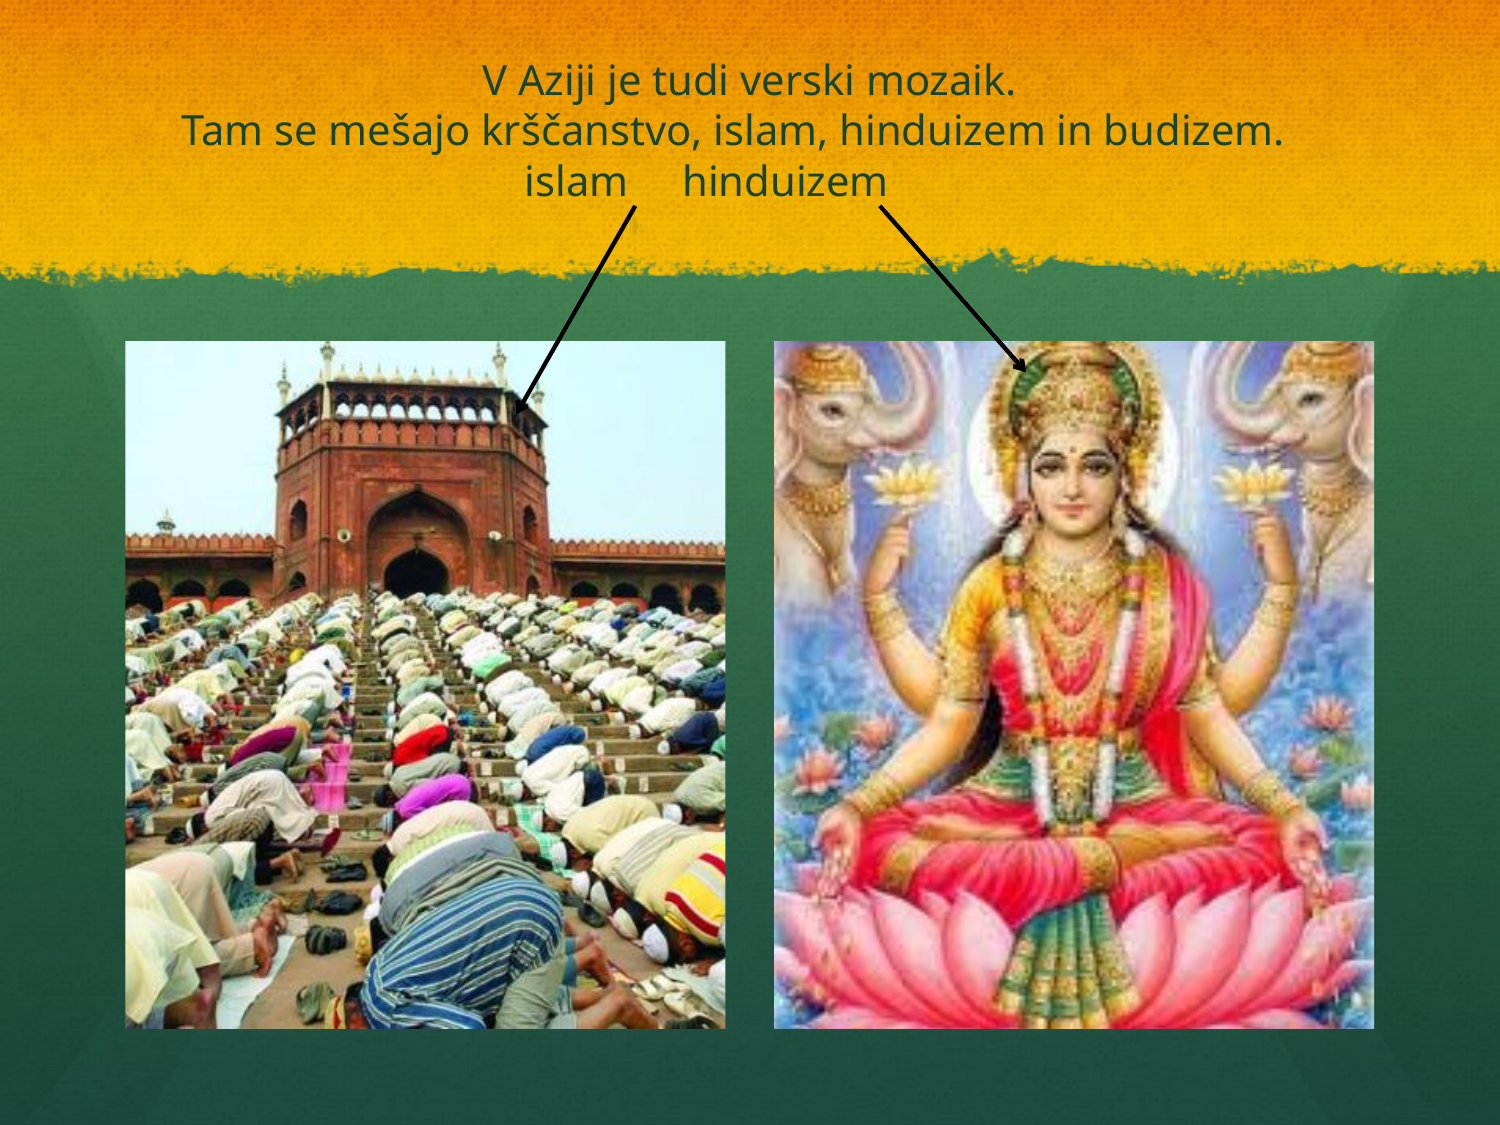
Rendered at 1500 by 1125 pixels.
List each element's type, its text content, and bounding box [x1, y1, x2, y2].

picture [0, 0, 1500, 1125]
title V Aziji je tudi verski mozaik. Tam se mešajo krščanstvo, islam, hinduizem in budizem. islam hinduizem [125, 12, 1375, 246]
text_box [631, 209, 640, 246]
